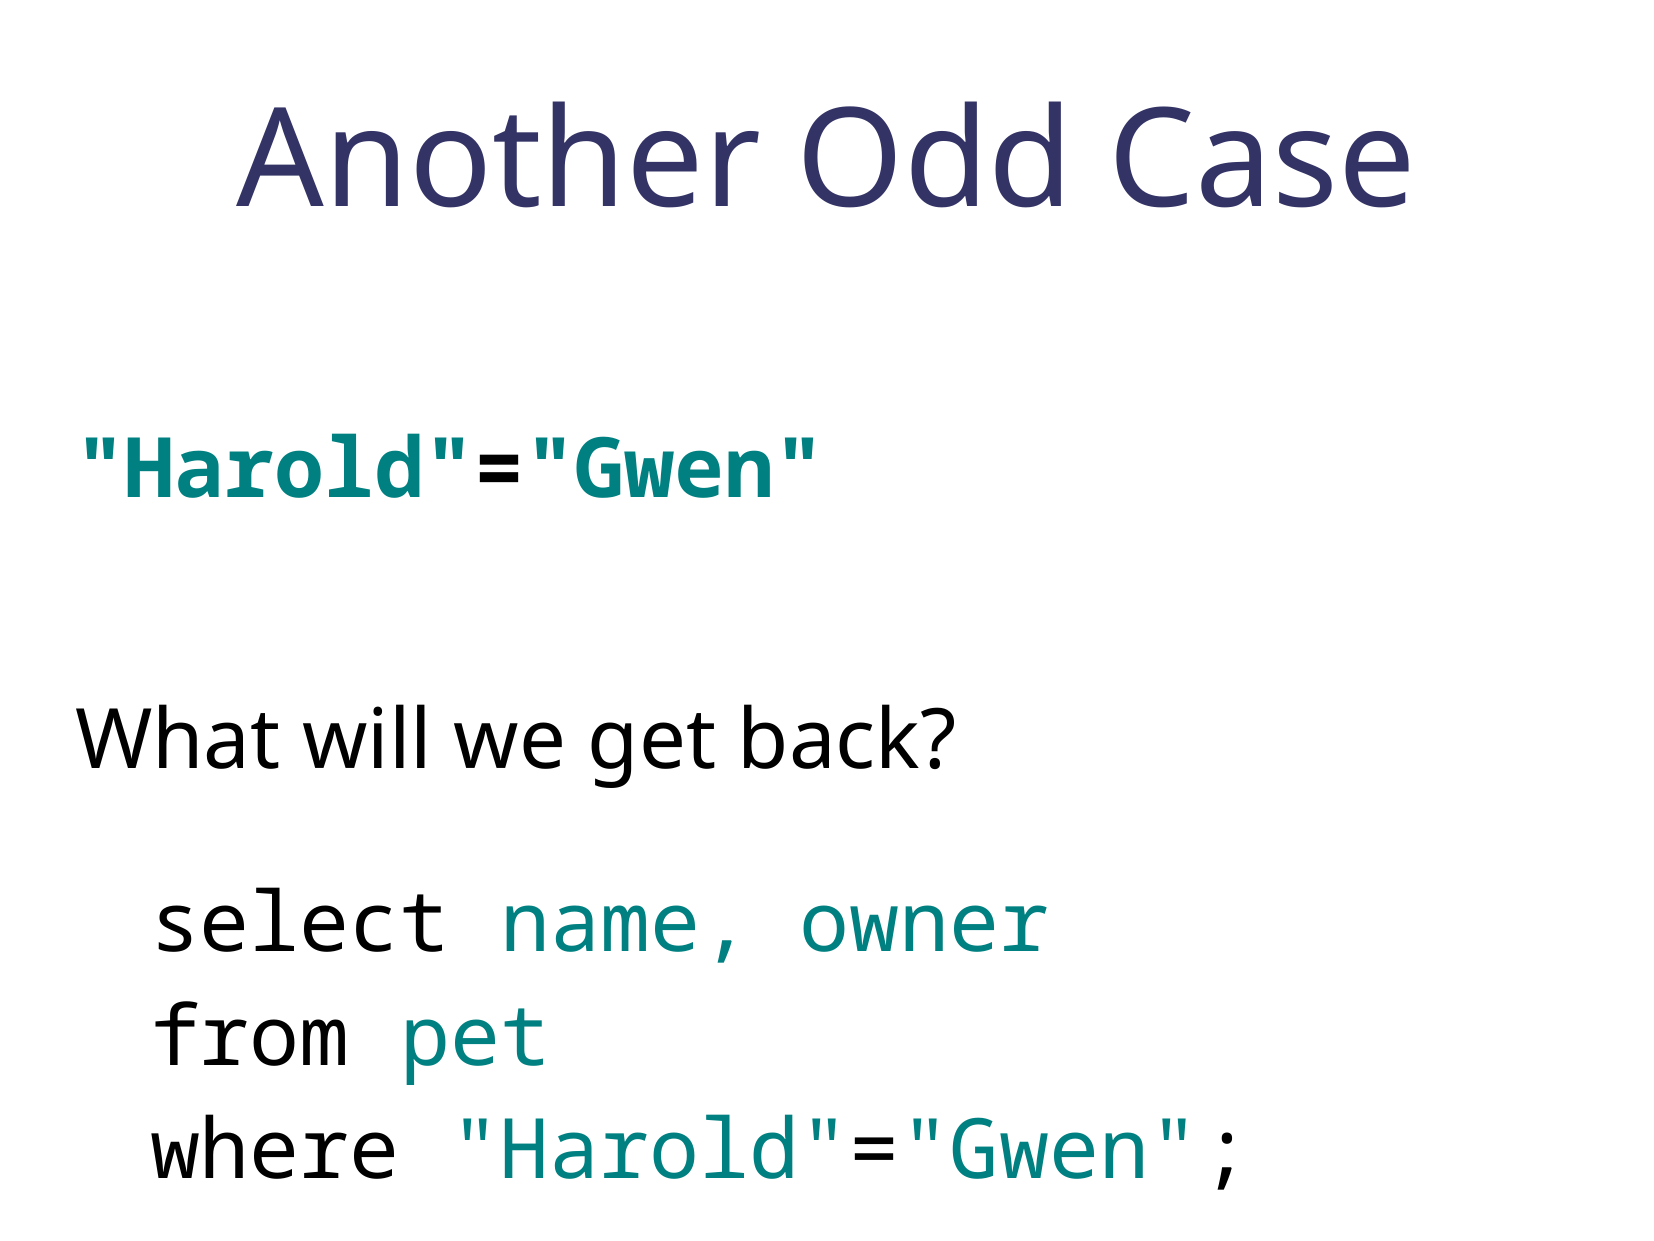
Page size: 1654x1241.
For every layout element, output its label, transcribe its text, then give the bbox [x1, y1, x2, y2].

text_box What will we get back? [75, 679, 1654, 795]
title Another Odd Case [0, 56, 1654, 250]
text_box select name, owner from pet where "Harold"="Gwen"; [150, 862, 1560, 1137]
subtitle "Harold"="Gwen" [75, 295, 1654, 488]
